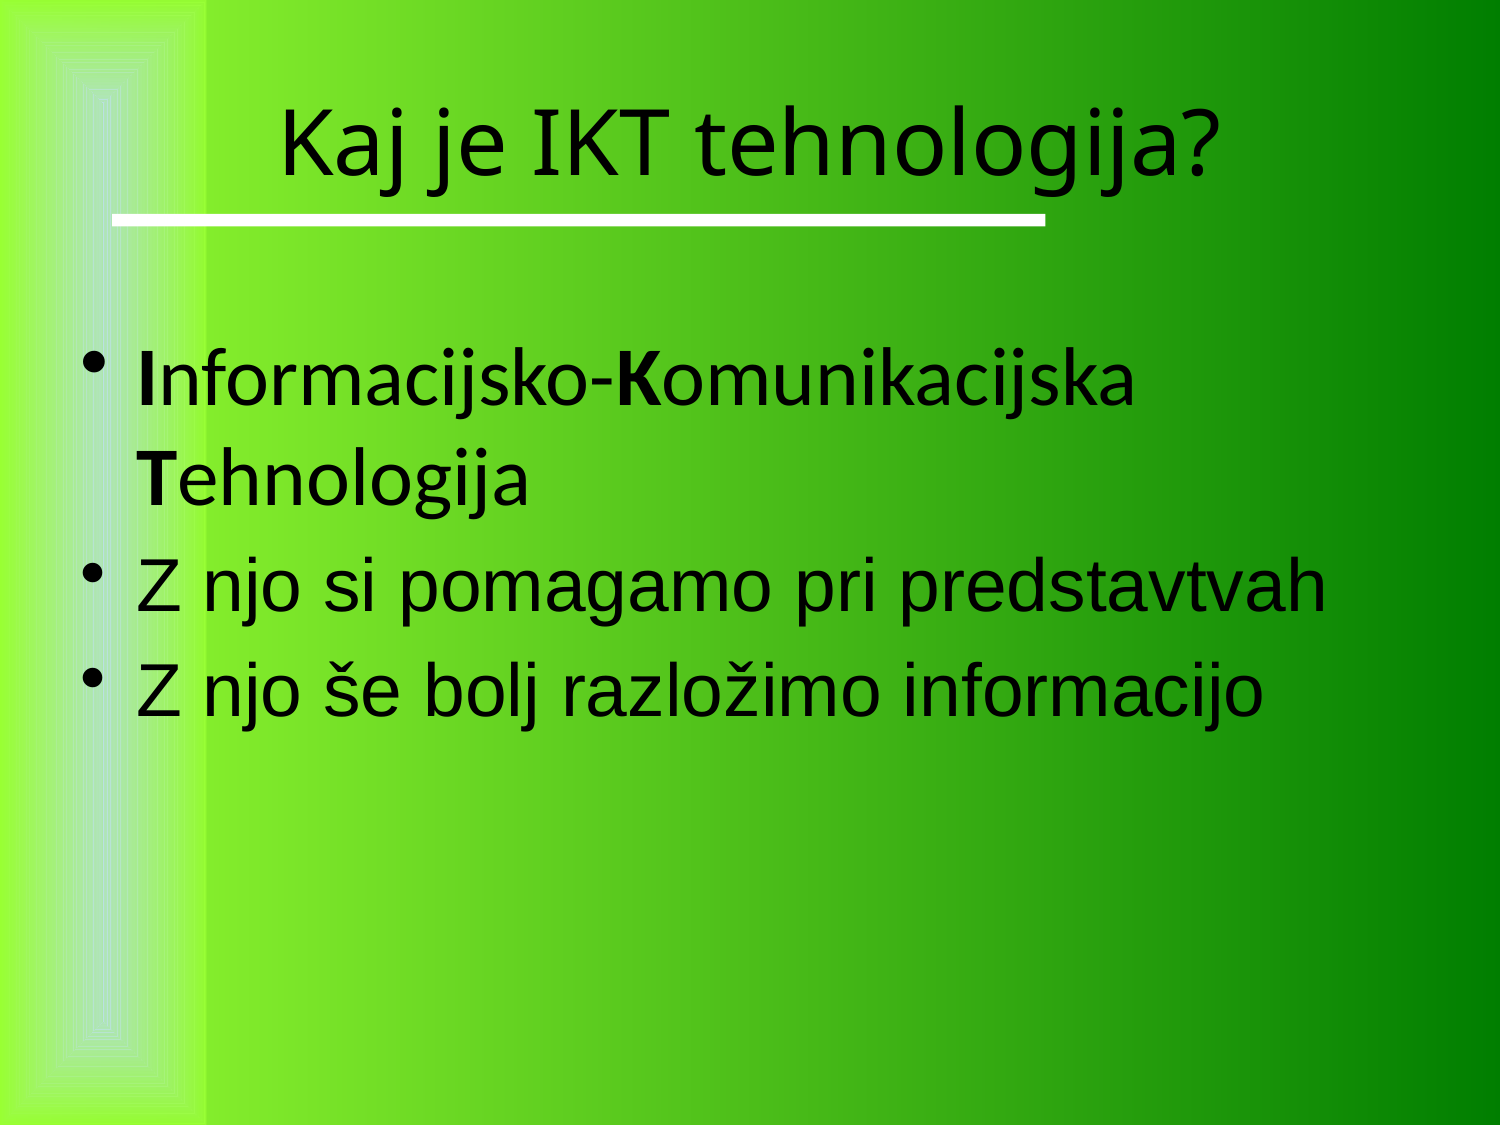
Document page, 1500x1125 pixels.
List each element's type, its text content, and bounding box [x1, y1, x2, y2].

text_box [0, 0, 207, 1125]
title Kaj je IKT tehnologija? [75, 45, 1425, 233]
list Informacijsko-Komunikacijska Tehnologija Z njo si pomagamo pri predstavtvah Z njo še bolj razložimo informacijo [64, 314, 1415, 610]
